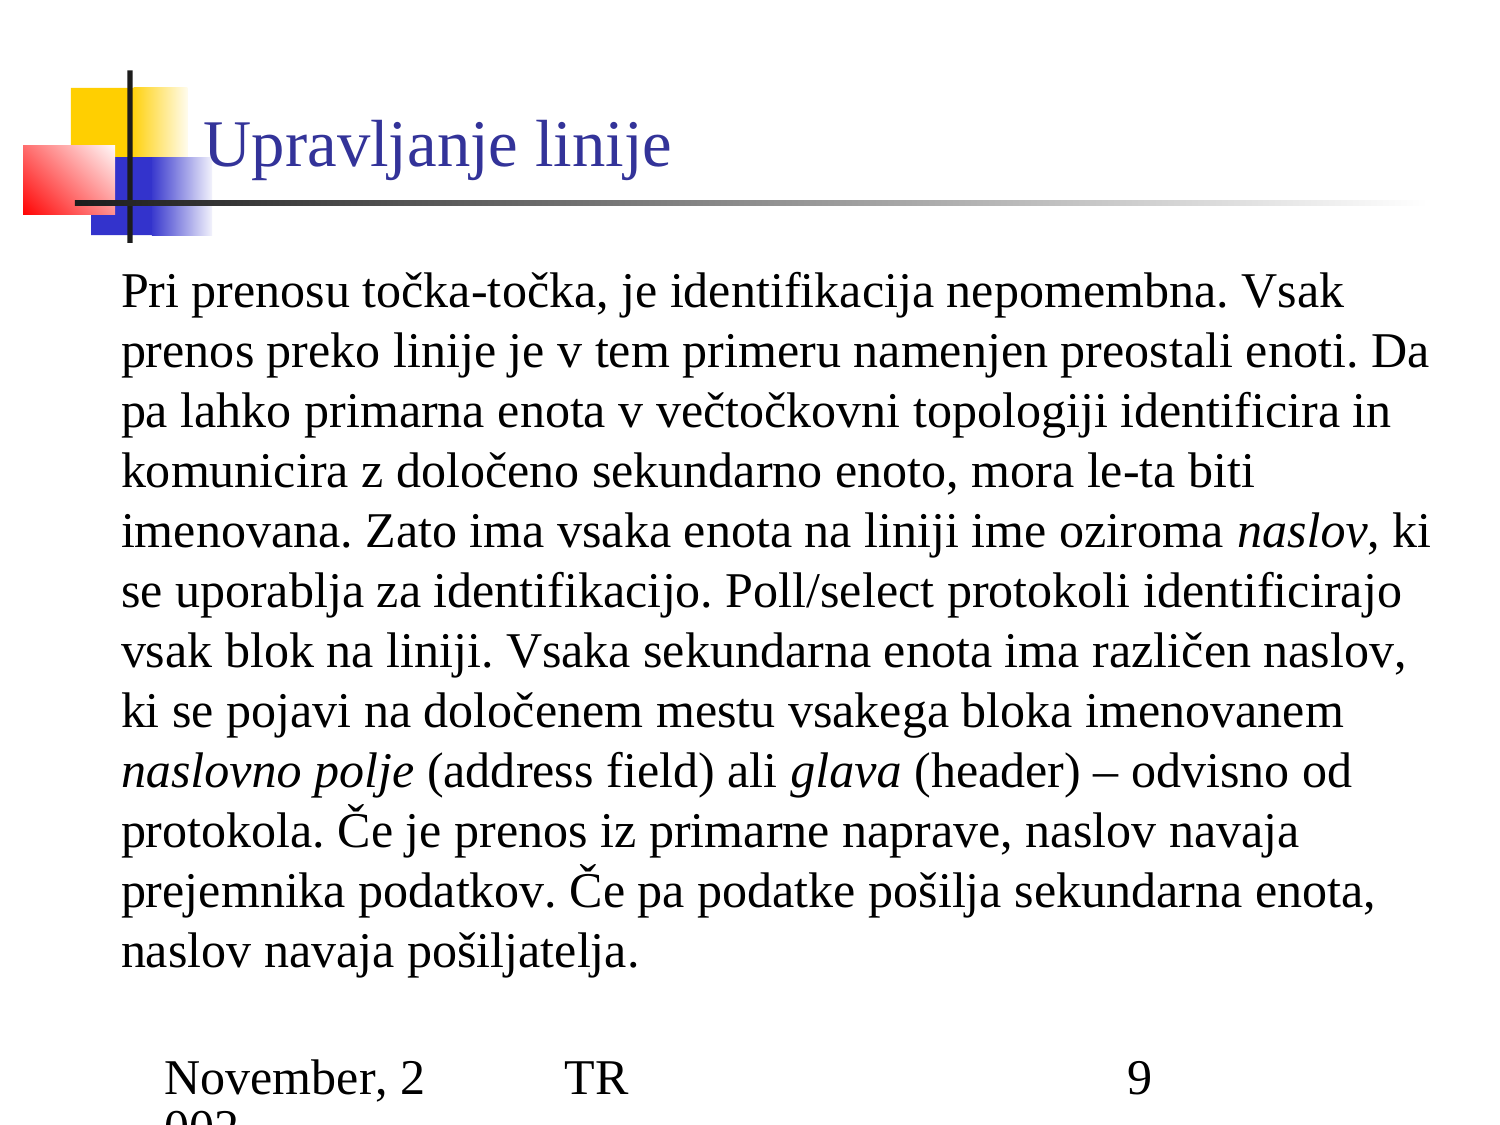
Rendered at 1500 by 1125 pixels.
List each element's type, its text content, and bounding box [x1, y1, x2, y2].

list Pri prenosu točka-točka, je identifikacija nepomembna. Vsak prenos preko linije je v tem primeru namenjen preostali enoti. Da pa lahko primarna enota v večtočkovni topologiji identificira in komunicira z določeno sekundarno enoto, mora le-ta biti imenovana. Zato ima vsaka enota na liniji ime oziroma naslov, ki se uporablja za identifikacijo. Poll/select protokoli identificirajo vsak blok na liniji. Vsaka sekundarna enota ima različen naslov, ki se pojavi na določenem mestu vsakega bloka imenovanem naslovno polje (address field) ali glava (header) – odvisno od protokola. Če je prenos iz primarne naprave, naslov navaja prejemnika podatkov. Če pa podatke pošilja sekundarna enota, naslov navaja pošiljatelja. [50, 249, 1469, 1007]
title Upravljanje linije [188, 92, 1468, 188]
